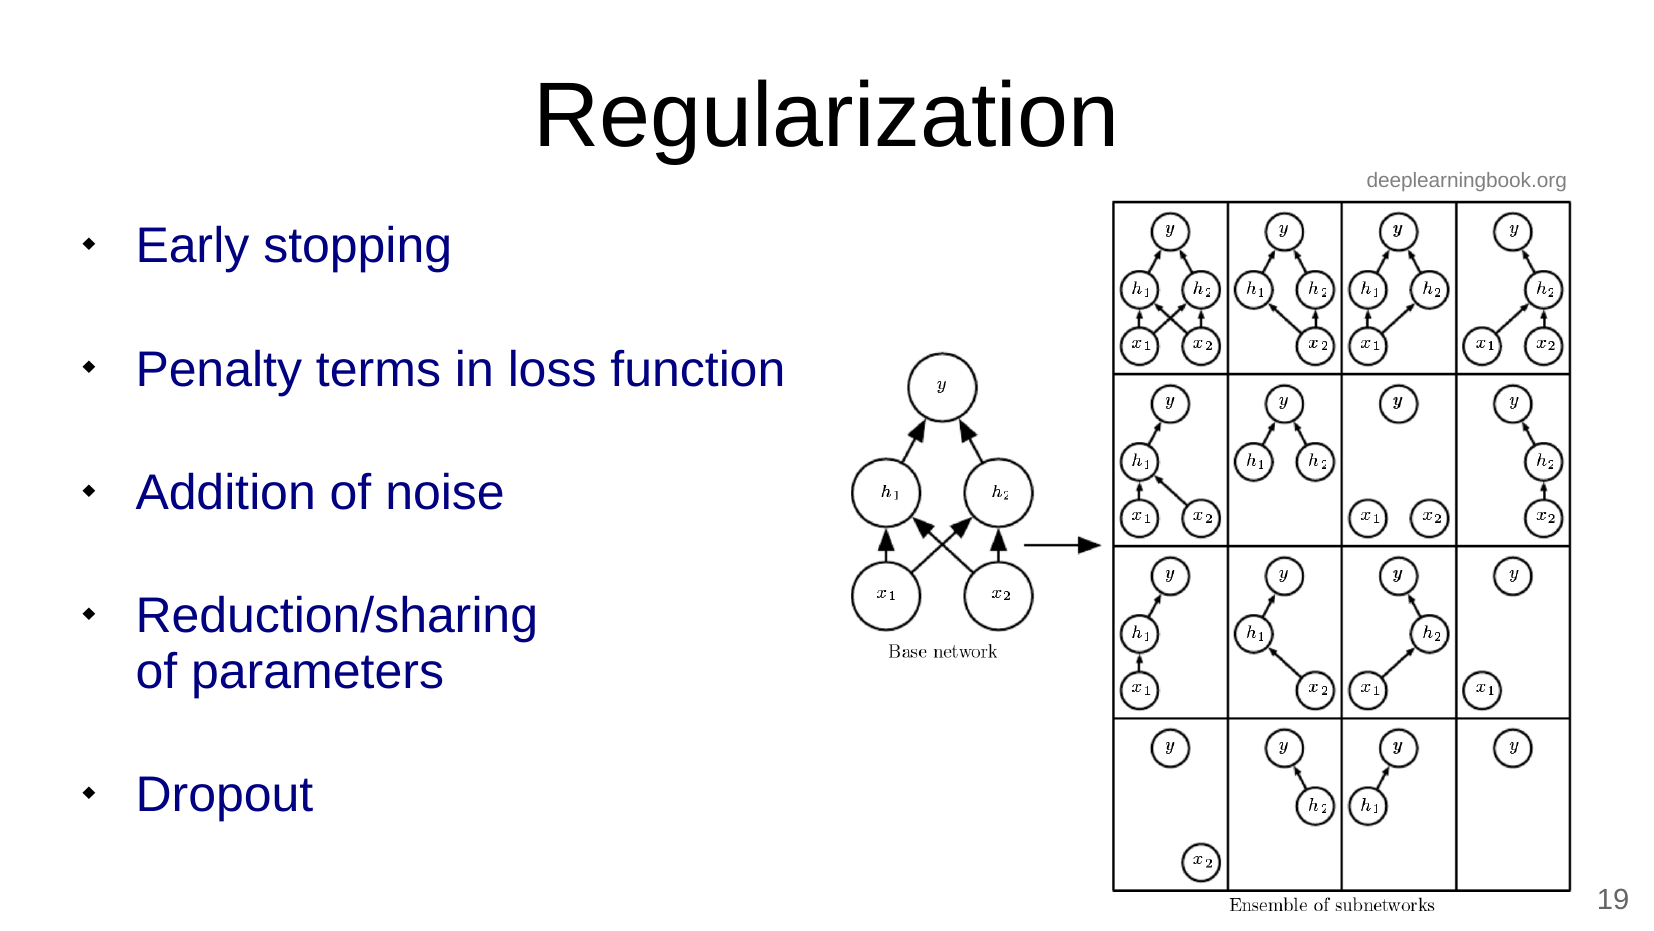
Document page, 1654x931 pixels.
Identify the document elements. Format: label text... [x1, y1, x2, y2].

list Early stopping Penalty terms in loss function Addition of noise Reduction/sharing of parameters Dropout [82, 217, 830, 863]
picture [830, 187, 1581, 919]
title Regularization [82, 37, 1571, 193]
text_box deeplearningbook.org [1351, 161, 1630, 222]
